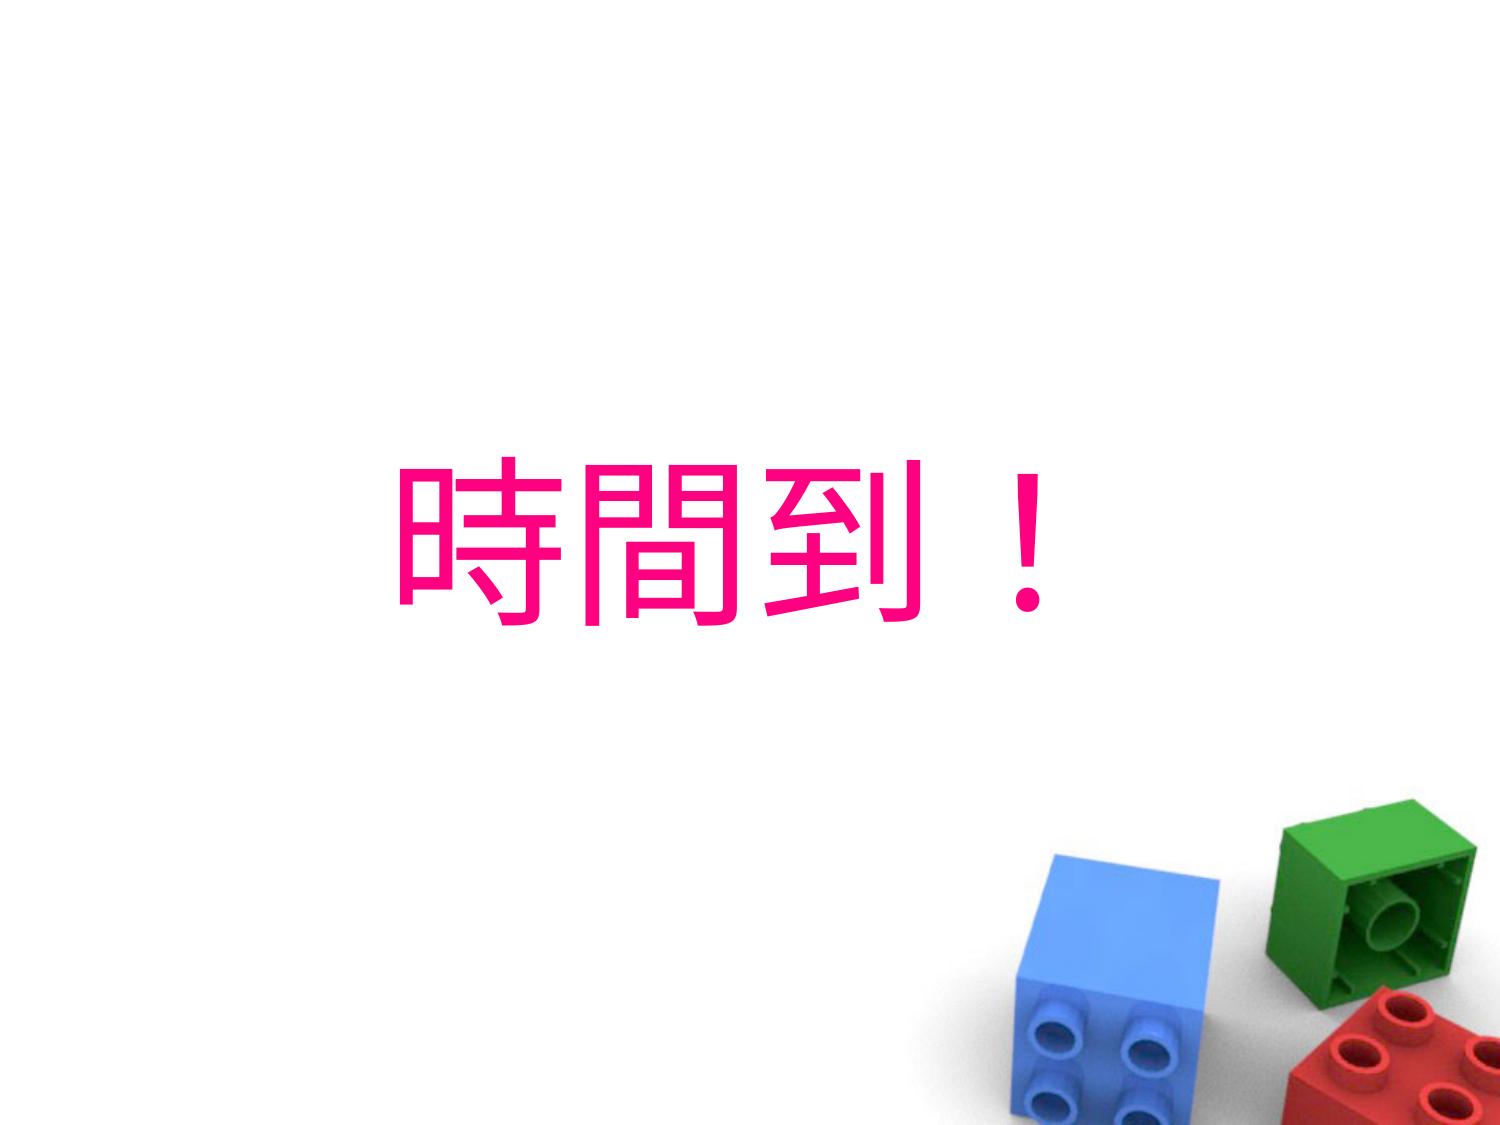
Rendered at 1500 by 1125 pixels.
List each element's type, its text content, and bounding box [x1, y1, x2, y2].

picture [249, 187, 1500, 1125]
text_box 時間到！ [371, 420, 1353, 656]
